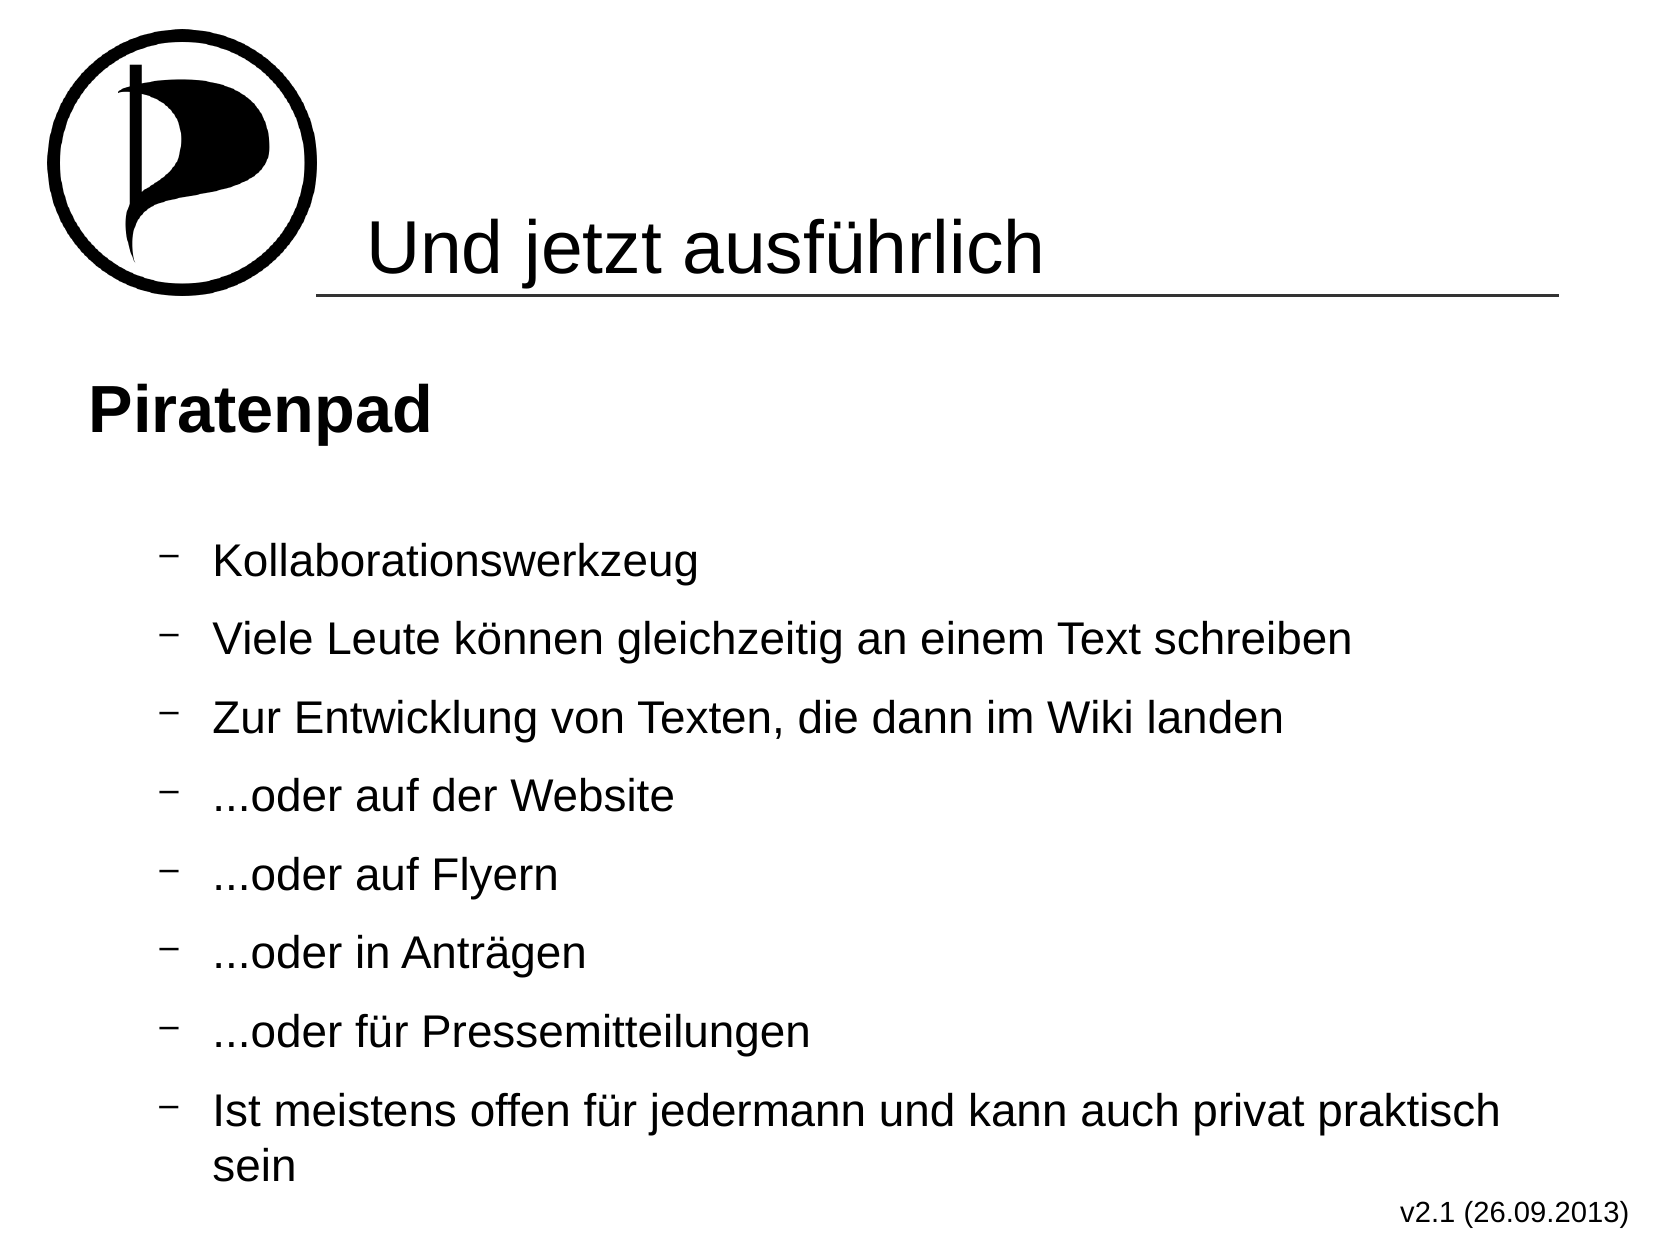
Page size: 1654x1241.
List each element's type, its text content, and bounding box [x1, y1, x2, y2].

picture [47, 29, 317, 296]
list Piratenpad Kollaborationswerkzeug Viele Leute können gleichzeitig an einem Text schreiben Zur Entwicklung von Texten, die dann im Wiki landen ...oder auf der Website ...oder auf Flyern ...oder in Anträgen ...oder für Pressemitteilungen Ist meistens offen für jedermann und kann auch privat praktisch sein [70, 366, 1550, 1086]
list v2.1 (26.09.2013) [1358, 1192, 1654, 1241]
text_box Und jetzt ausführlich [366, 198, 1571, 289]
